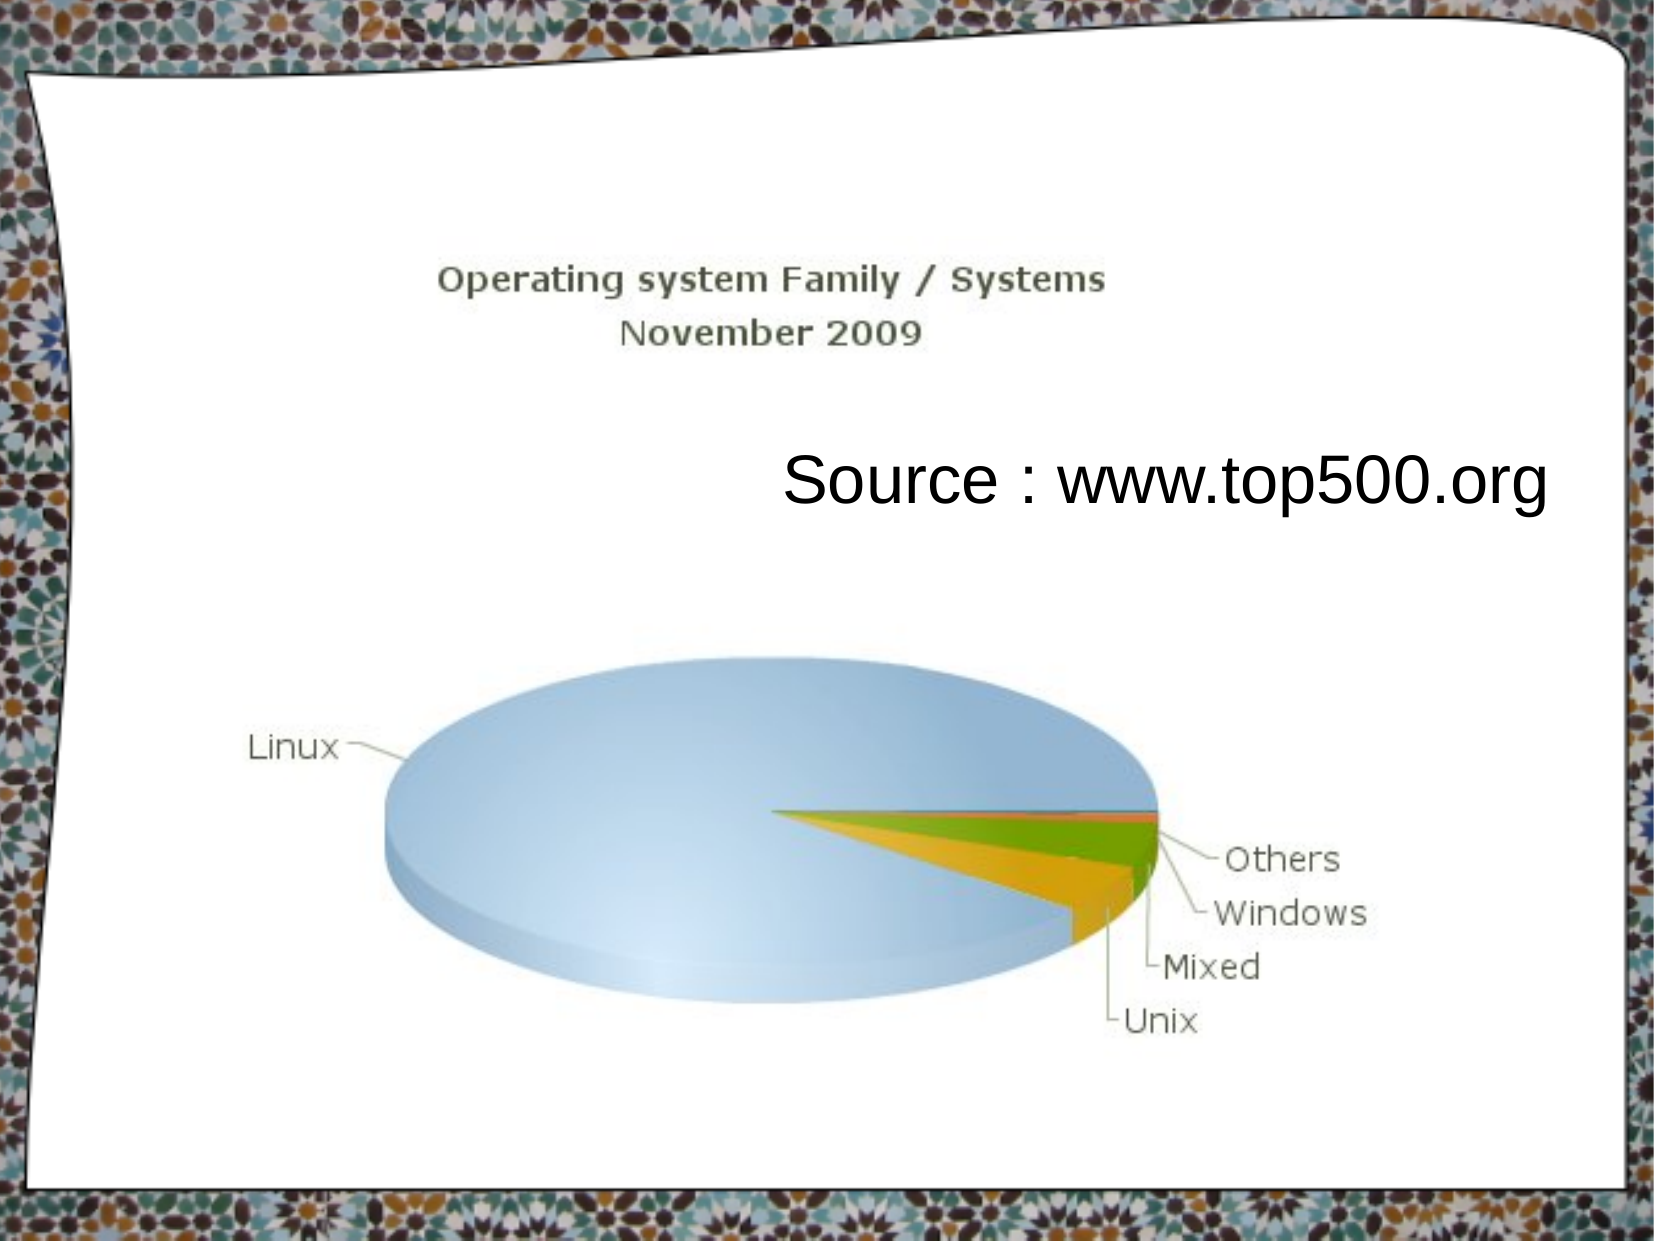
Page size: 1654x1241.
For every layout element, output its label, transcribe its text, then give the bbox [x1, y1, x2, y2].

picture [0, 0, 1654, 1241]
title Source : www.top500.org [738, 383, 1595, 577]
